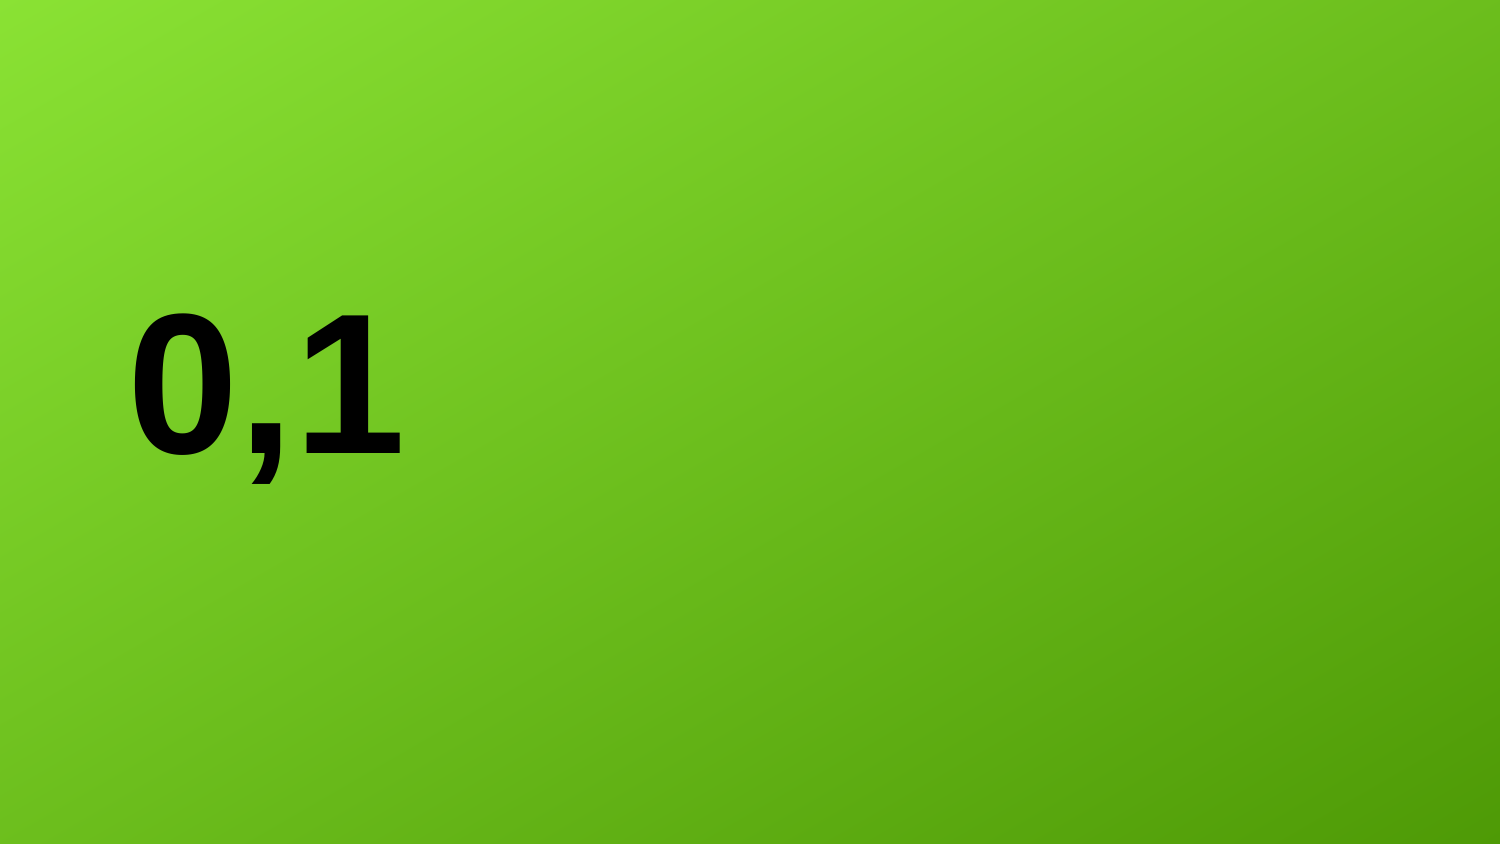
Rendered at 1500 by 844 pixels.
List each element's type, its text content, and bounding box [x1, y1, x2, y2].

title 0,1 [112, 318, 1388, 509]
